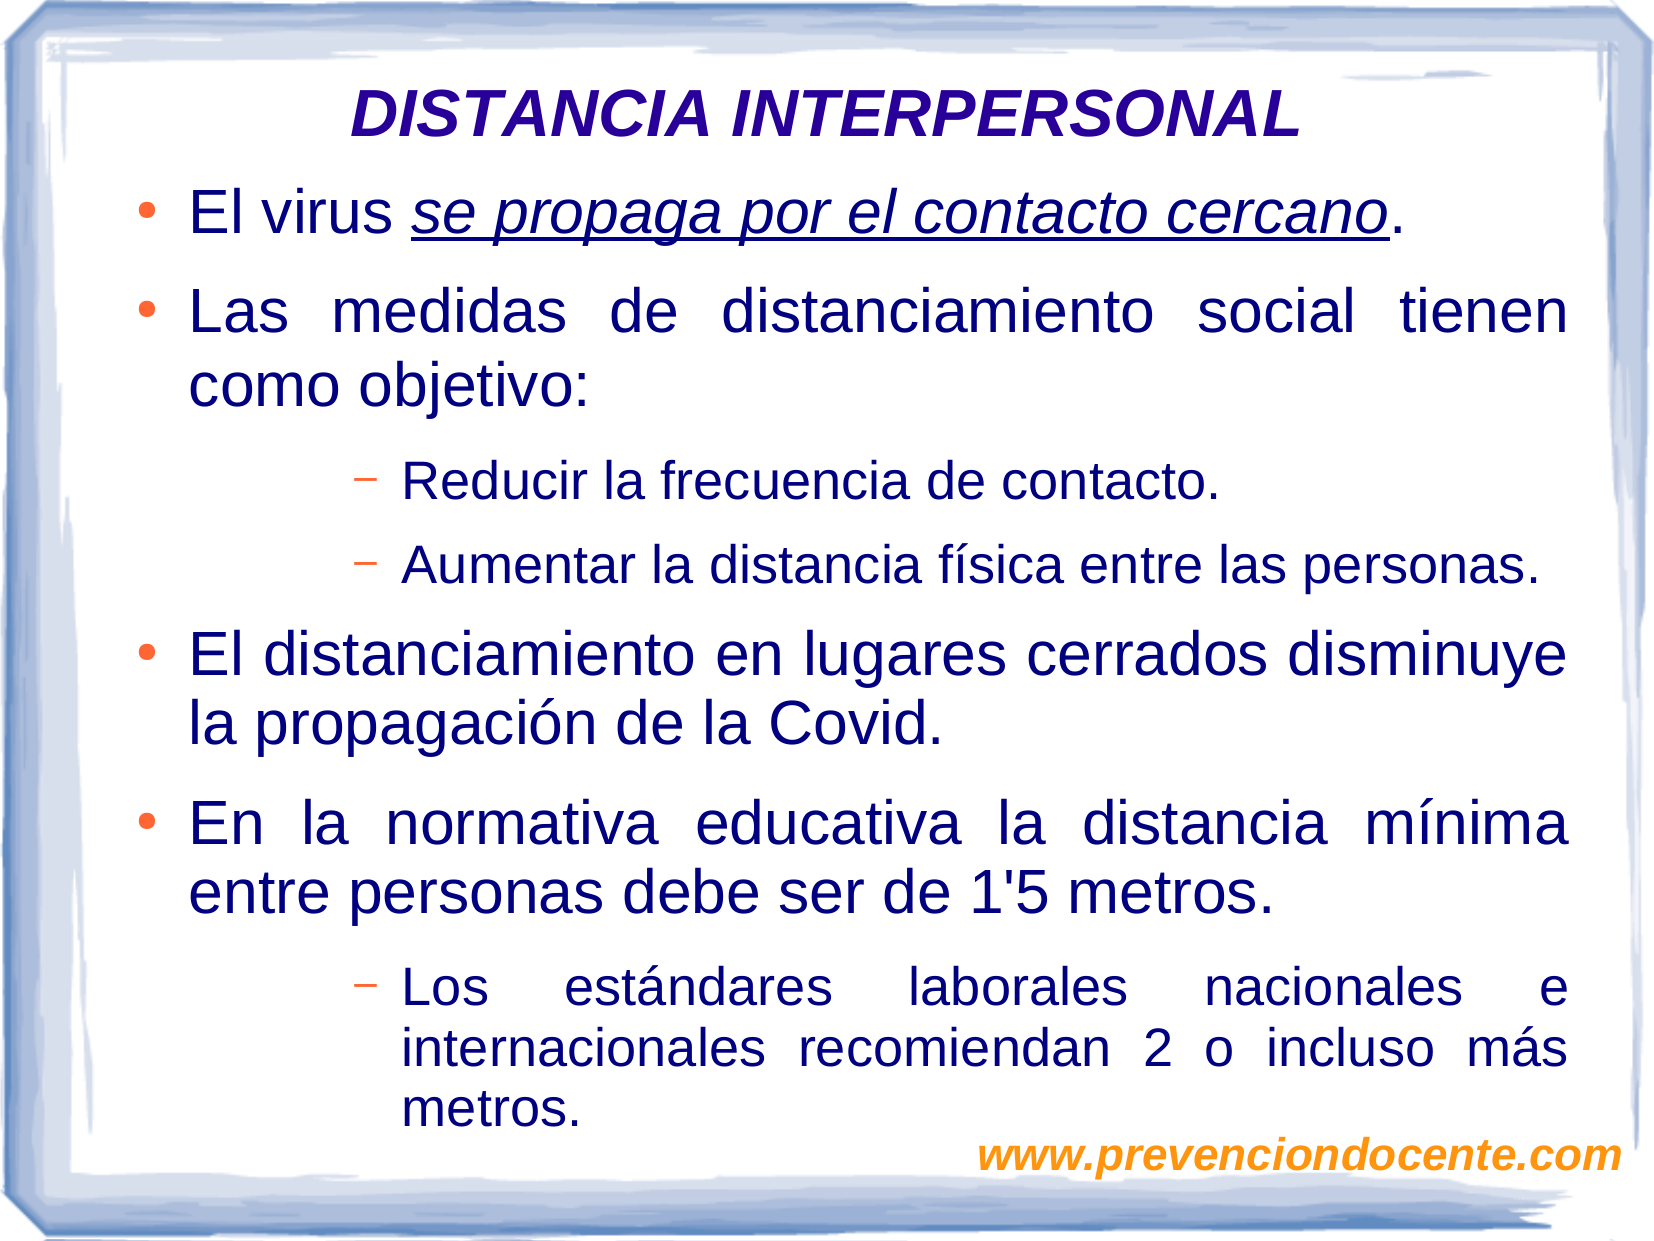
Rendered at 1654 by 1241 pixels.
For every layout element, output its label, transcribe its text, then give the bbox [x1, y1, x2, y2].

picture [0, 0, 1654, 1241]
text_box www.prevenciondocente.com [906, 1129, 1625, 1182]
title DISTANCIA INTERPERSONAL [82, 49, 1571, 178]
list El virus se propaga por el contacto cercano. Las medidas de distanciamiento social tienen como objetivo: Reducir la frecuencia de contacto. Aumentar la distancia física entre las personas. El distanciamiento en lugares cerrados disminuye la propagación de la Covid. En la normativa educativa la distancia mínima entre personas debe ser de 1'5 metros. Los estándares laborales nacionales e internacionales recomiendan 2 o incluso más metros. [118, 177, 1571, 1241]
